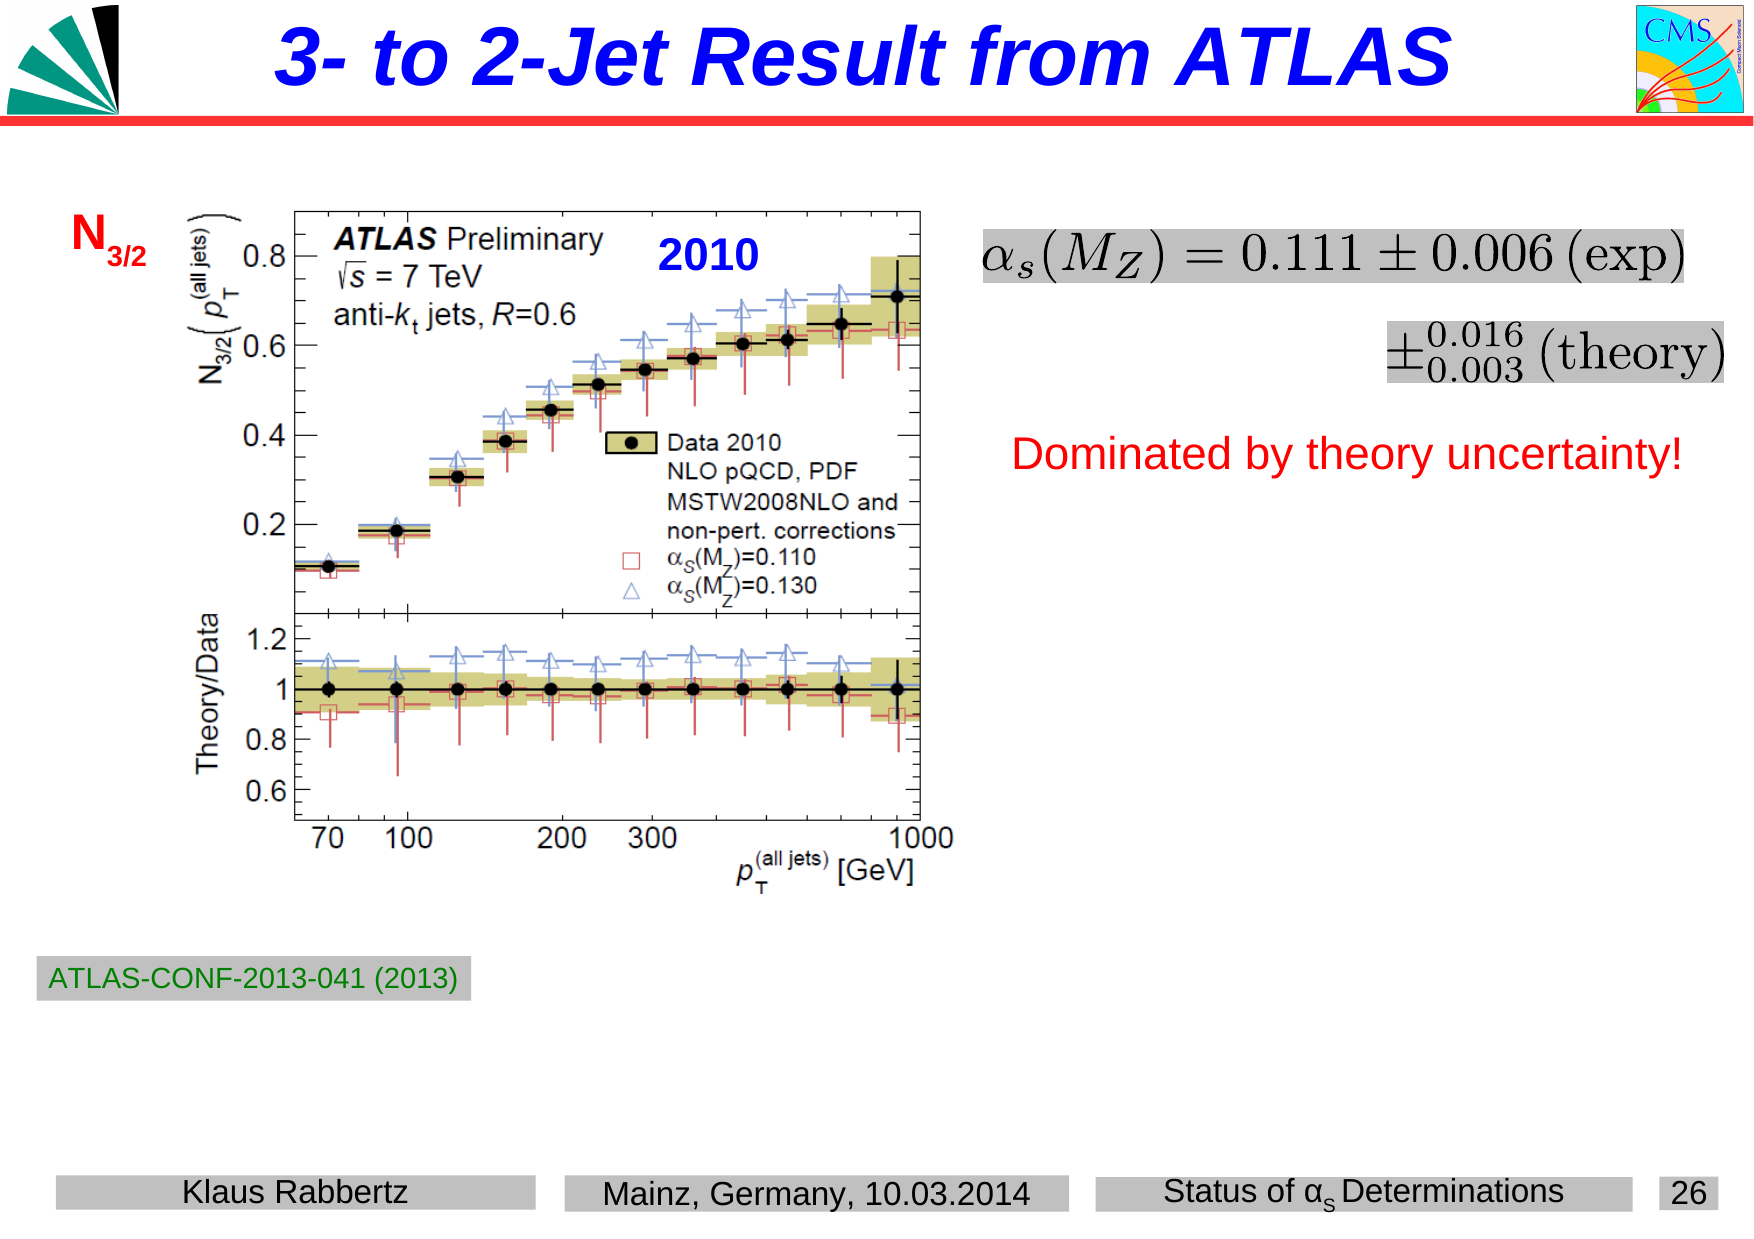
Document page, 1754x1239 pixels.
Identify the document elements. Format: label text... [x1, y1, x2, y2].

picture [982, 229, 1684, 284]
picture [1387, 321, 1724, 383]
picture [173, 203, 957, 894]
title 3- to 2-Jet Result from ATLAS [123, 0, 1606, 114]
text_box 2010 [646, 223, 772, 287]
picture [1636, 5, 1744, 113]
picture [7, 5, 119, 116]
text_box Dominated by theory uncertainty! [999, 422, 1696, 486]
text_box ATLAS-CONF-2013-041 (2013) [36, 956, 470, 1001]
text_box N3/2 [59, 198, 160, 279]
